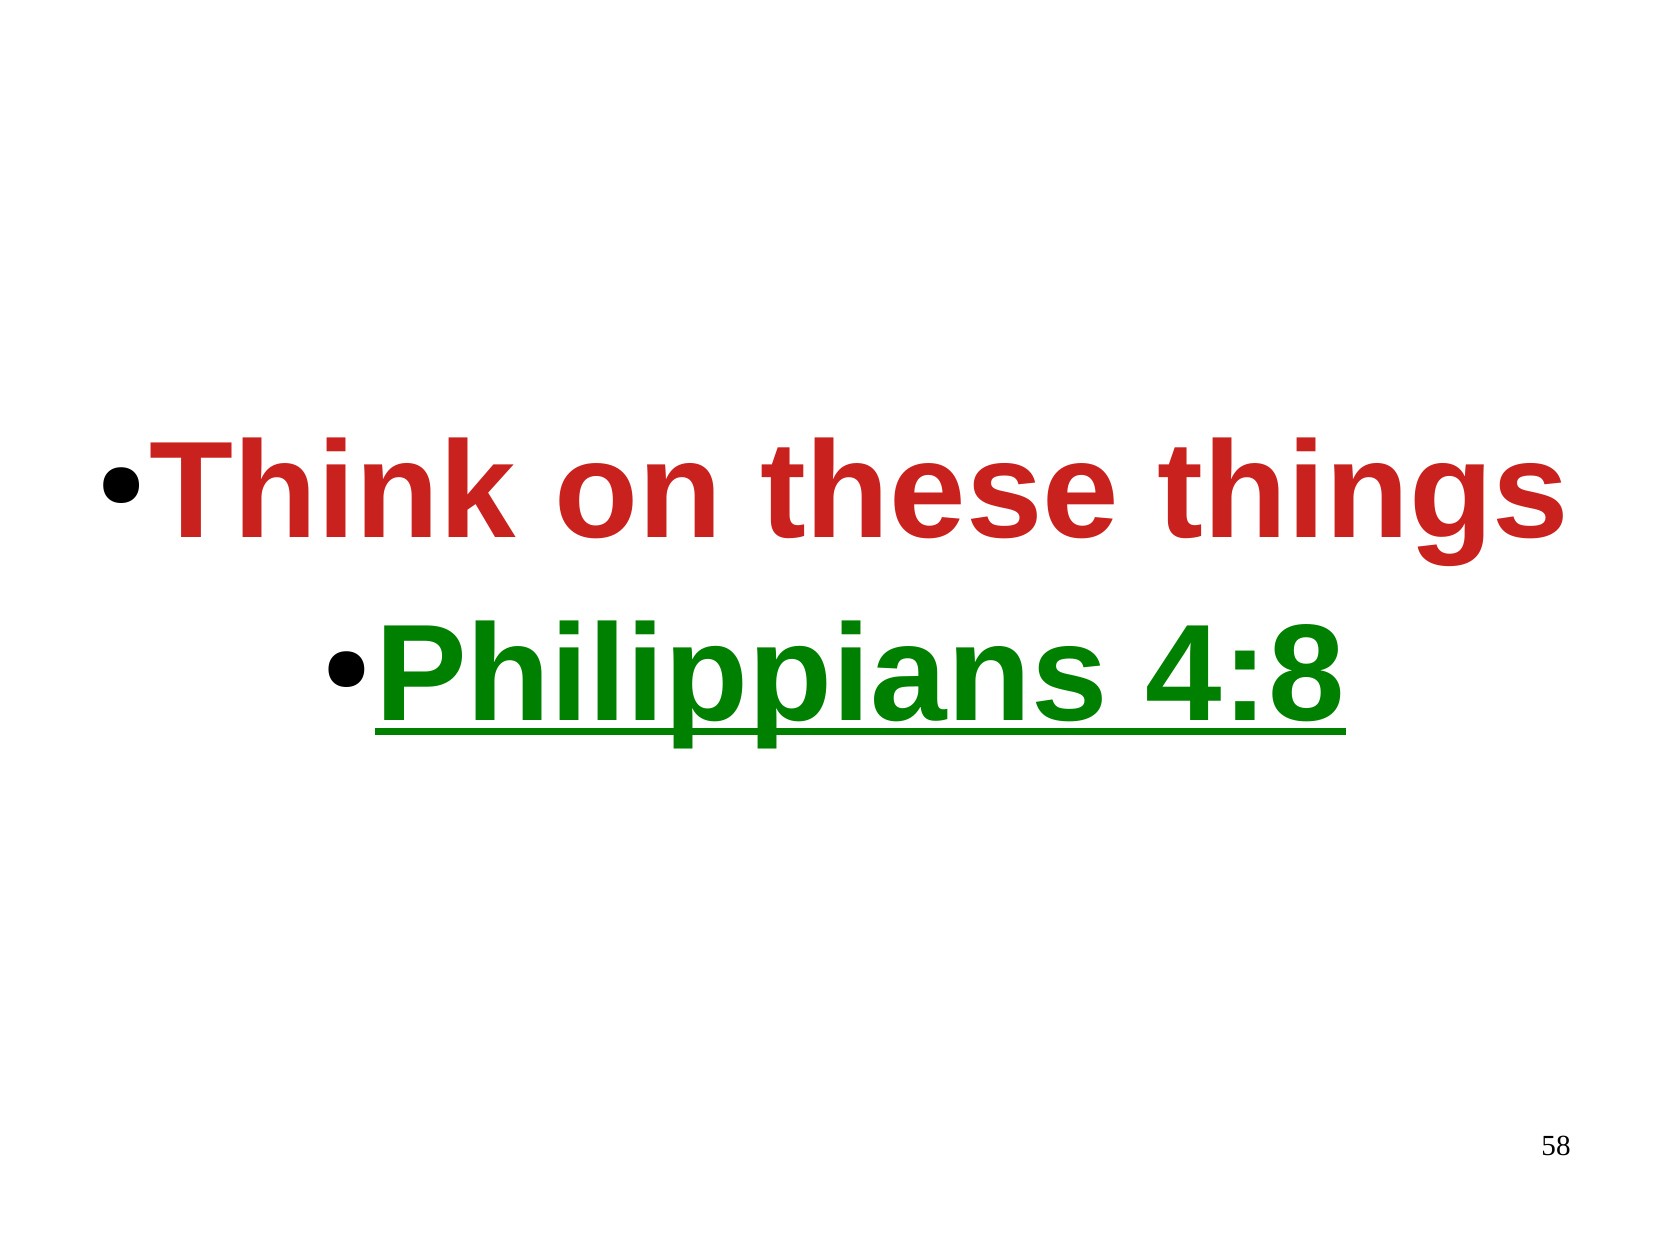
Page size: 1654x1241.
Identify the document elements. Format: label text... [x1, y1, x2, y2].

list Think on these things Philippians 4:8 [37, 412, 1613, 788]
